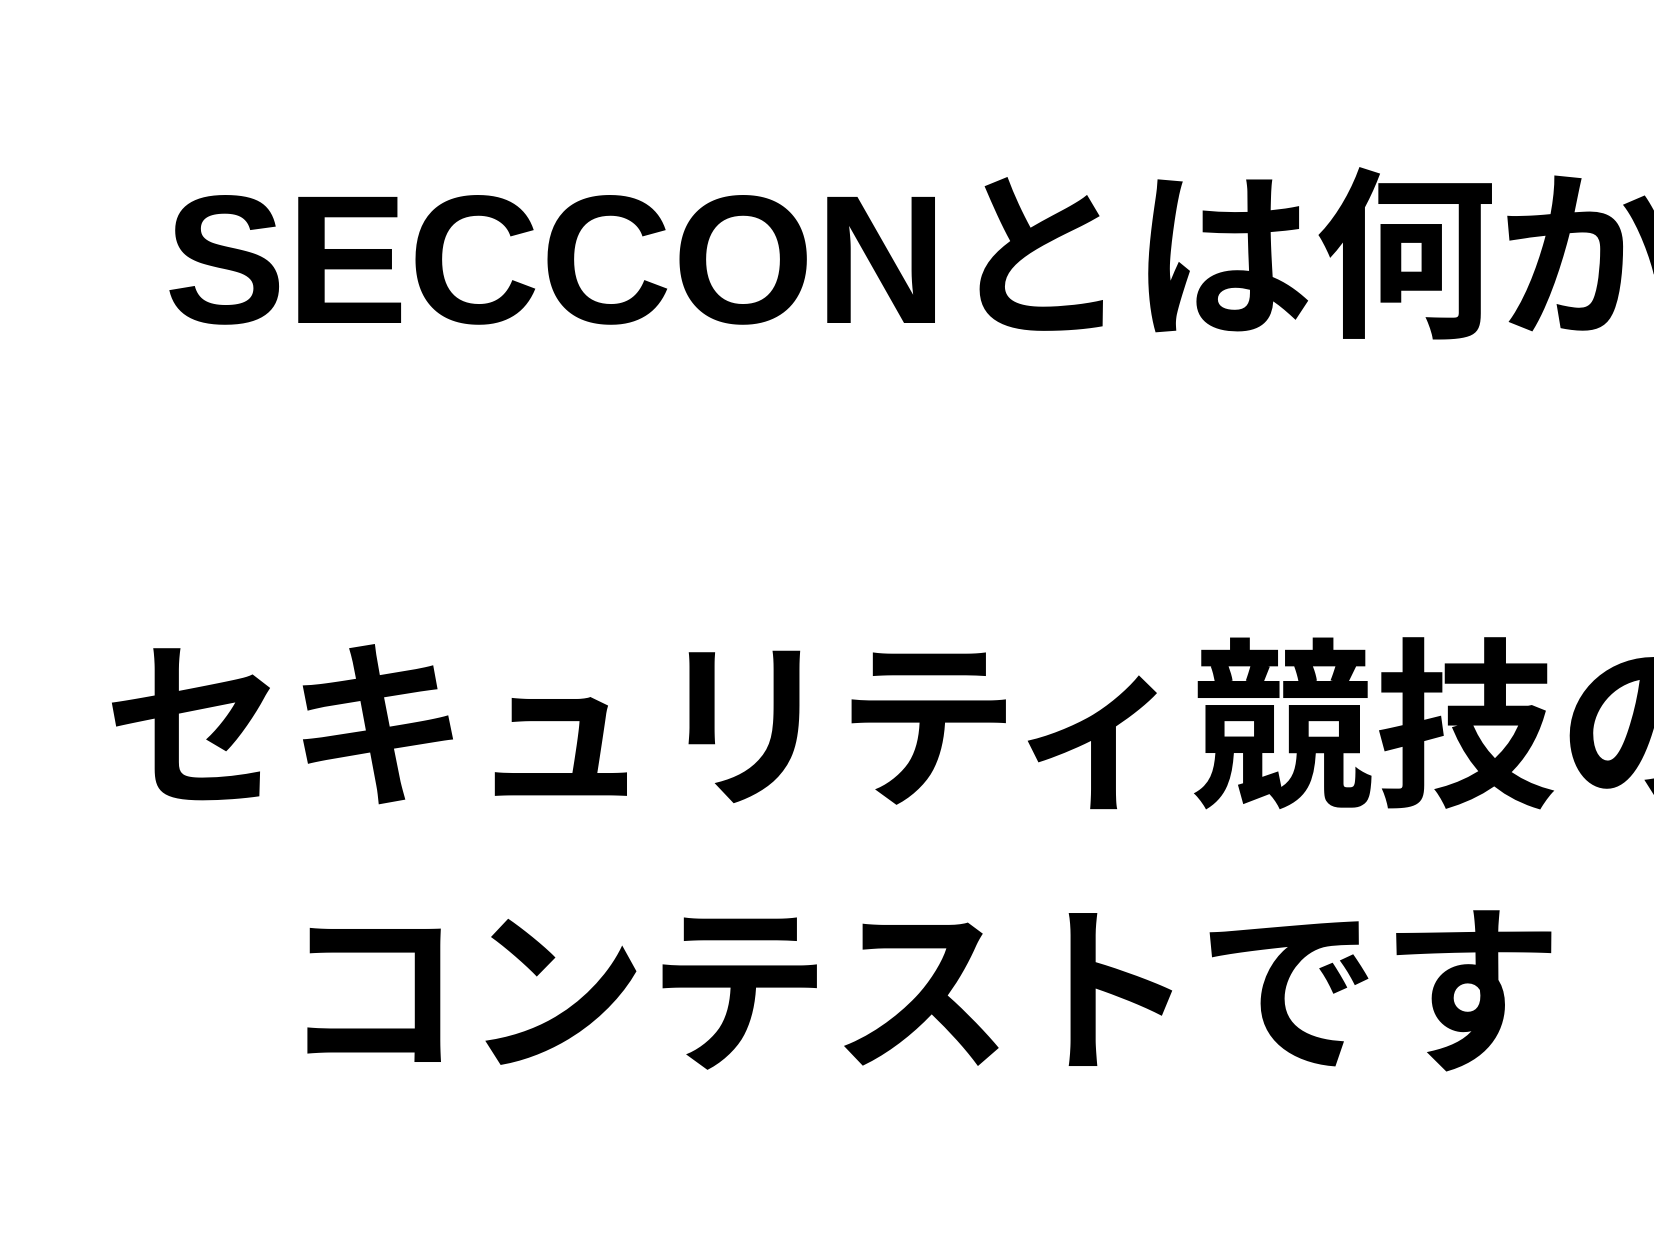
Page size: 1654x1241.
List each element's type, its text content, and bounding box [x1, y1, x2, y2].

text_box SECCONとは何か セキュリティ競技の コンテストです [88, 103, 1570, 916]
